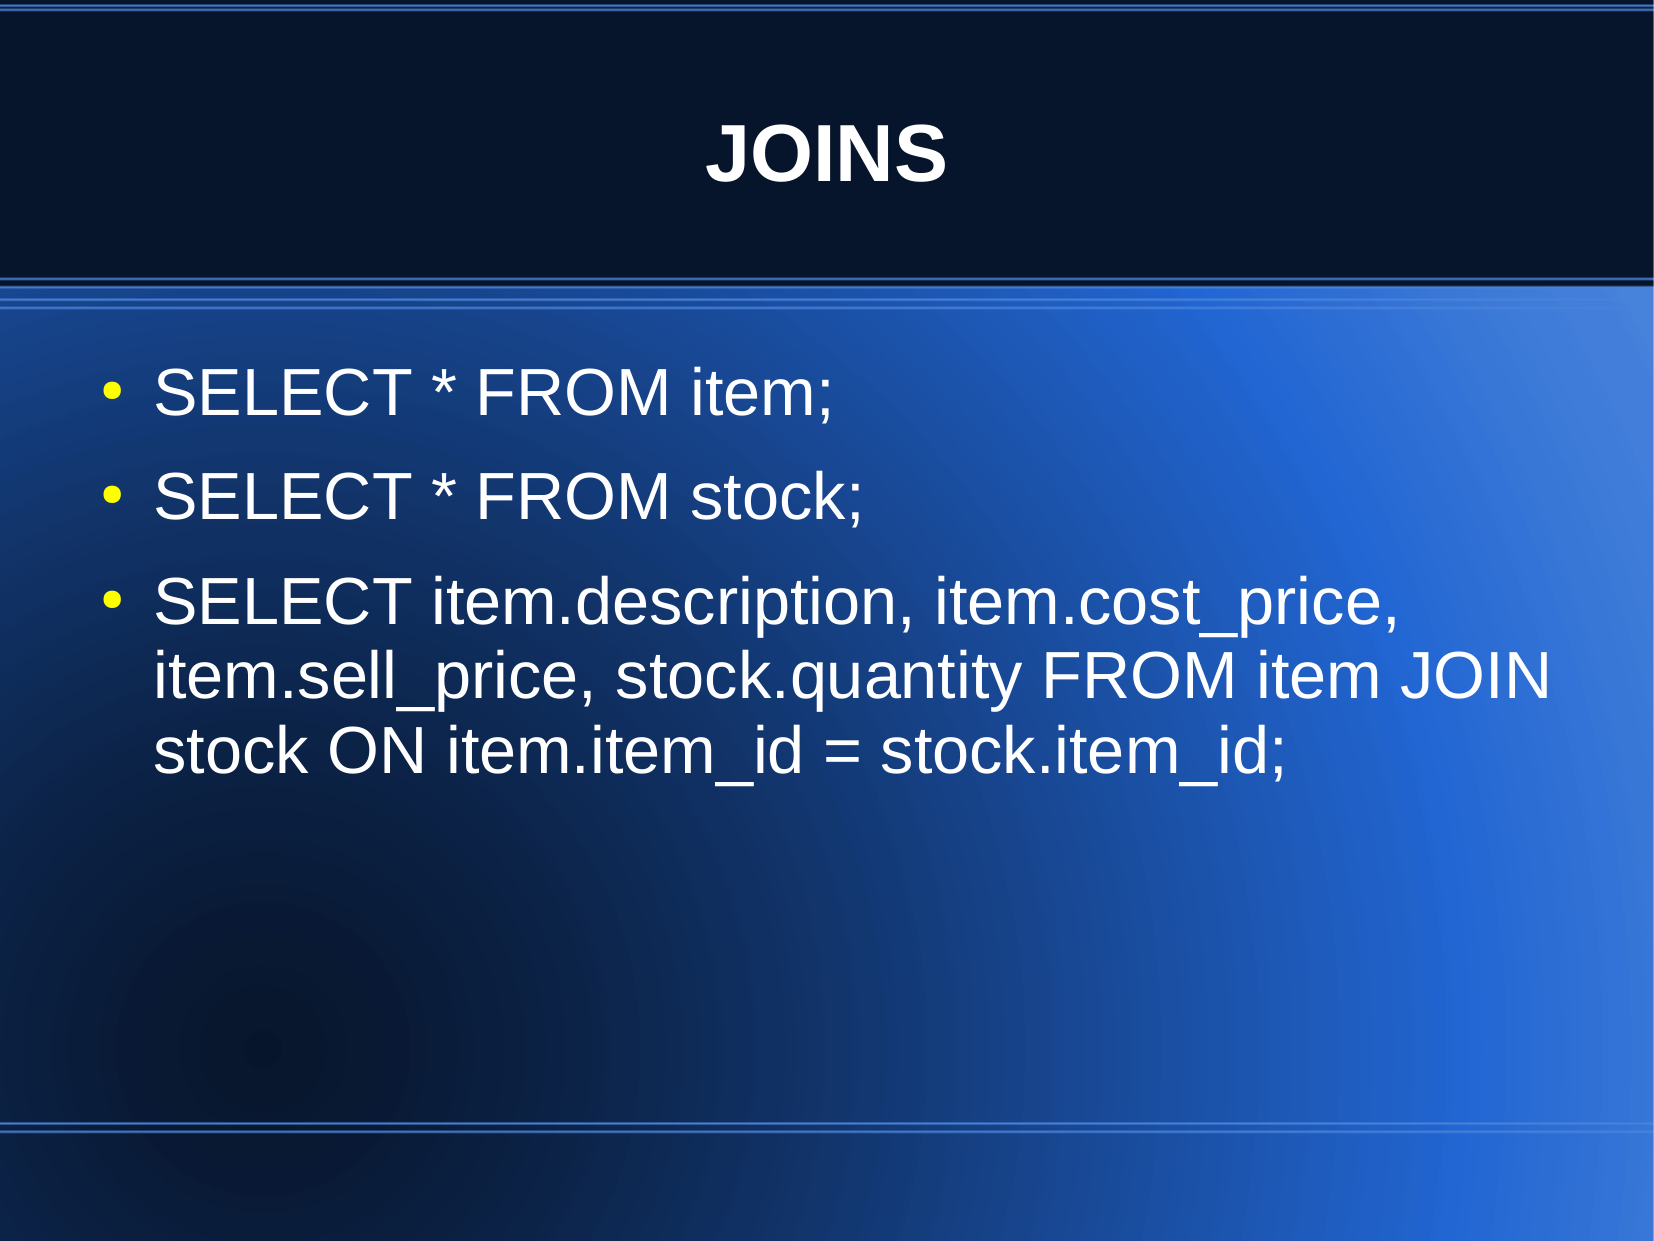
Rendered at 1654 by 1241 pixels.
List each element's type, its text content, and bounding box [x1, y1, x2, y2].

list SELECT * FROM item; SELECT * FROM stock; SELECT item.description, item.cost_price, item.sell_price, stock.quantity FROM item JOIN stock ON item.item_id = stock.item_id; [82, 355, 1571, 1075]
picture [0, 0, 1654, 1241]
title JOINS [82, 49, 1571, 257]
